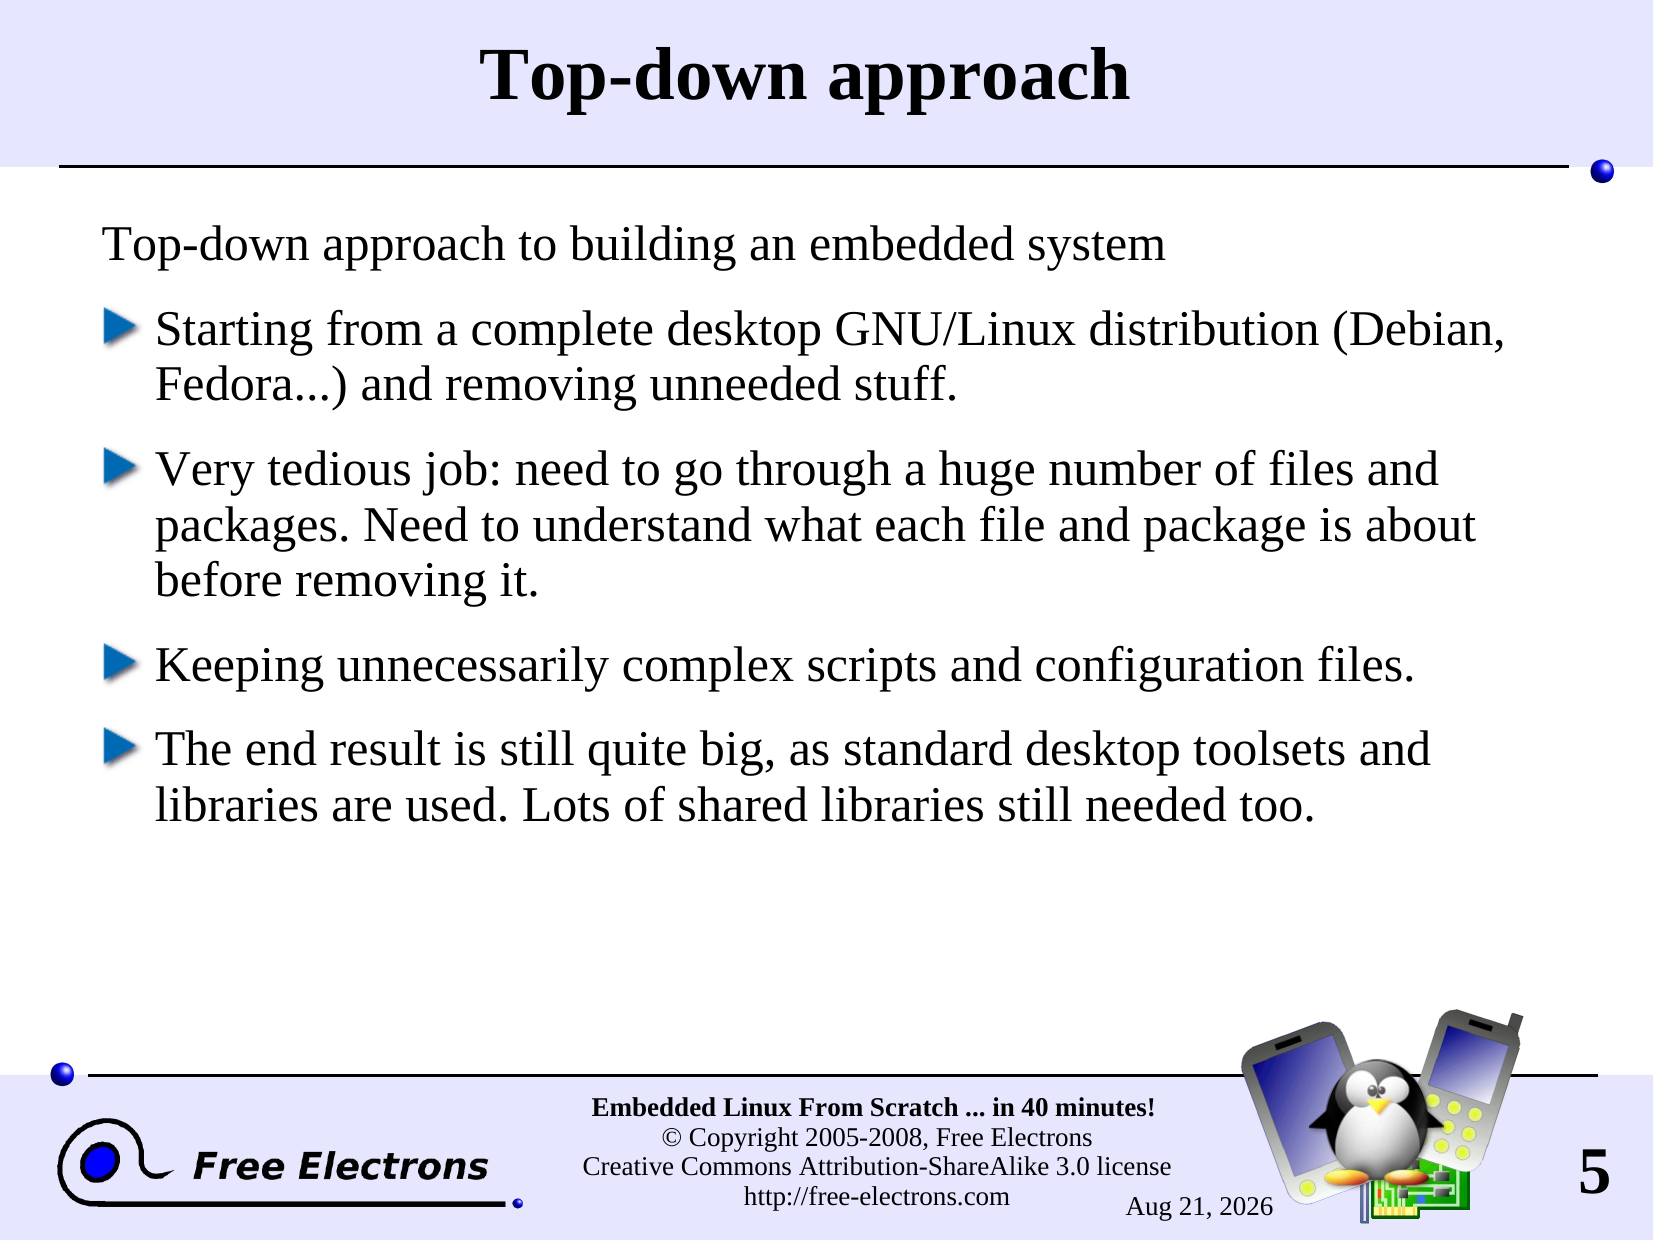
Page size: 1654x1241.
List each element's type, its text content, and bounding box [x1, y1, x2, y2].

list Top-down approach to building an embedded system Starting from a complete desktop GNU/Linux distribution (Debian, Fedora...) and removing unneeded stuff. Very tedious job: need to go through a huge number of files and packages. Need to understand what each file and package is about before removing it. Keeping unnecessarily complex scripts and configuration files. The end result is still quite big, as standard desktop toolsets and libraries are used. Lots of shared libraries still needed too. [83, 216, 1554, 1066]
picture [50, 1107, 527, 1216]
picture [1231, 1066, 1521, 1241]
title Top-down approach [60, 25, 1551, 124]
